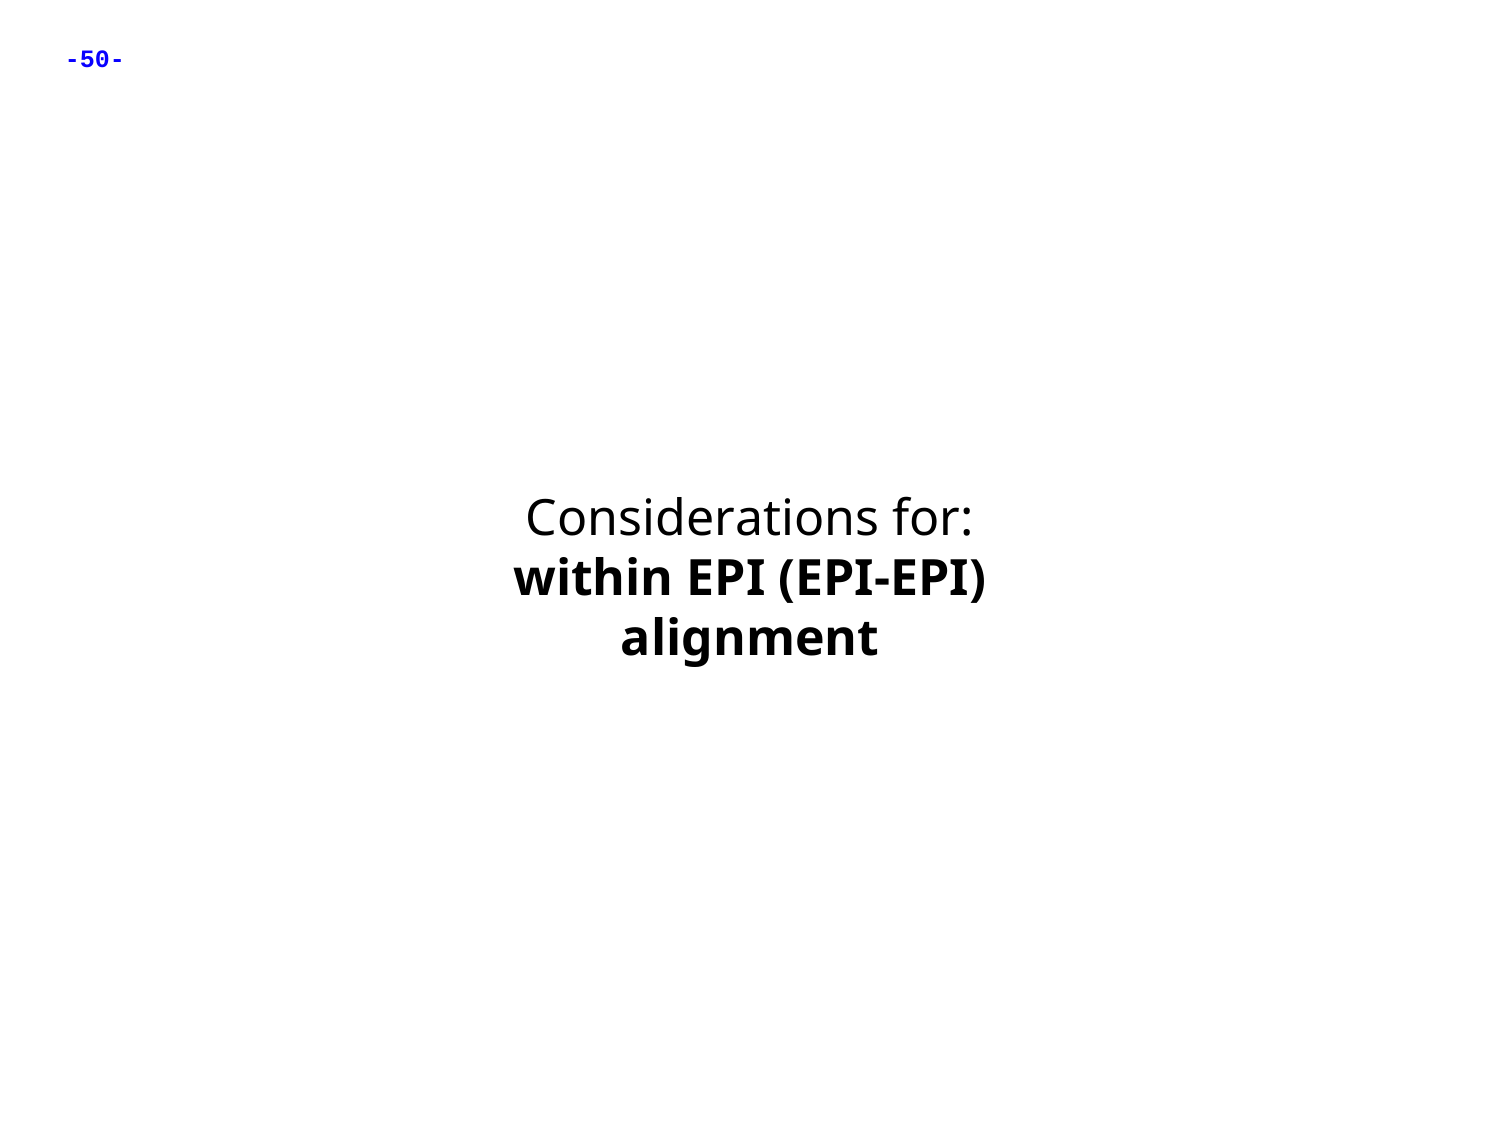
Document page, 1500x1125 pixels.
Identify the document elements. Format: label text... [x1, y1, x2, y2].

text_box Considerations for: within EPI (EPI-EPI) alignment [370, 478, 1130, 674]
